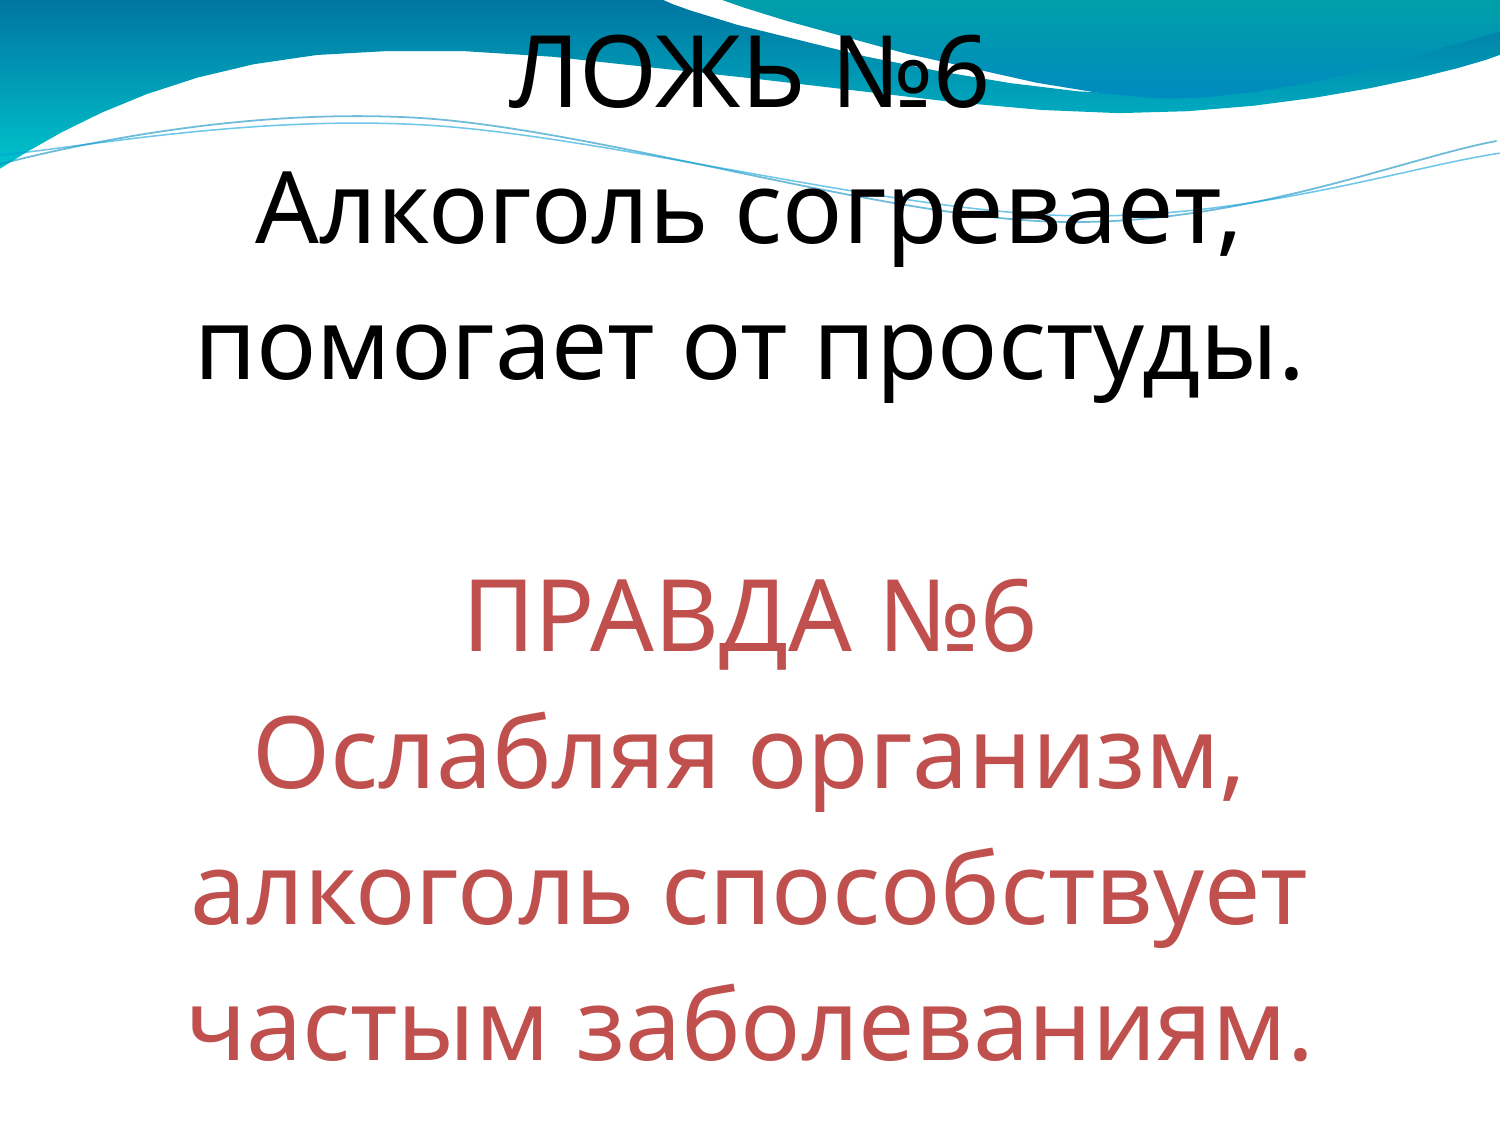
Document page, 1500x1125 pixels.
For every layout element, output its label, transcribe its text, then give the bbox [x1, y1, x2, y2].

text_box ЛОЖЬ №6 Алкоголь согревает, помогает от простуды. ПРАВДА №6 Ослабляя организм, алкоголь способствует частым заболеваниям. [35, 0, 1465, 1098]
